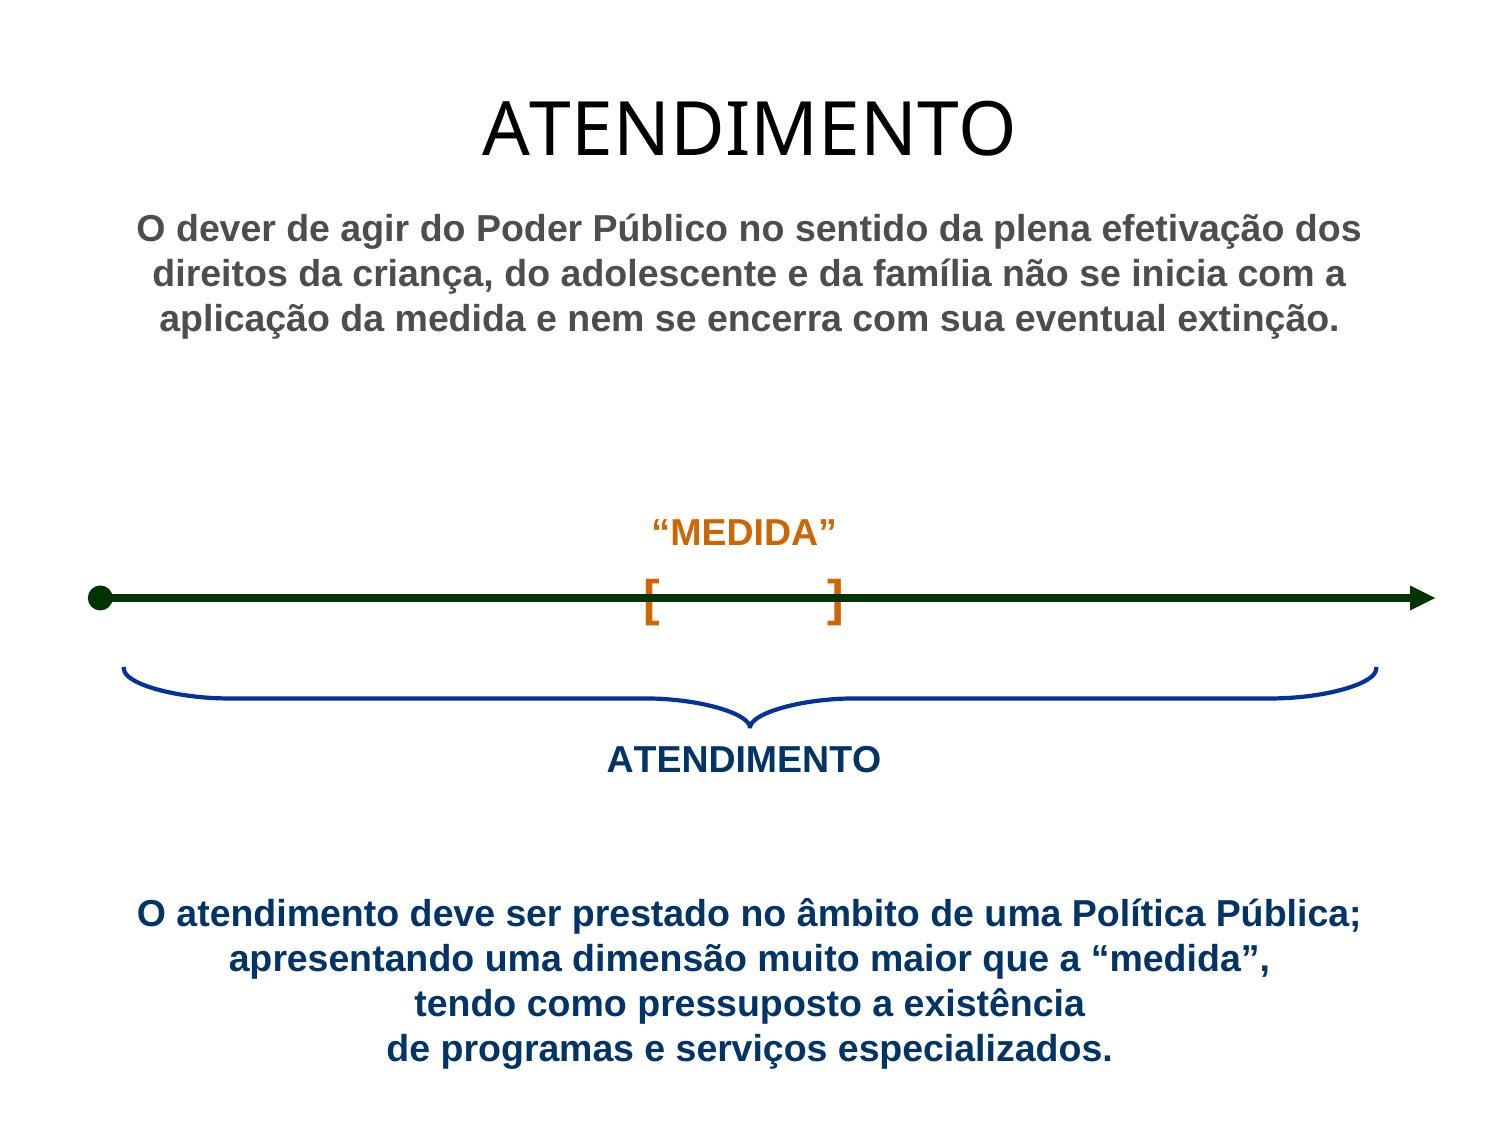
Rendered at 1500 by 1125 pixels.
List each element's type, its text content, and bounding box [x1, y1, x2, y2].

title ATENDIMENTO [112, 42, 1388, 196]
text_box “MEDIDA” [ ] ATENDIMENTO [383, 500, 1105, 594]
text_box “MEDIDA” [ ] ATENDIMENTO [383, 602, 1105, 720]
text_box O atendimento deve ser prestado no âmbito de uma Política Pública; apresentando uma dimensão muito maior que a “medida”, tendo como pressuposto a existência de programas e serviços especializados. [76, 881, 1424, 1114]
subtitle O dever de agir do Poder Público no sentido da plena efetivação dos direitos da criança, do adolescente e da família não se inicia com a aplicação da medida e nem se encerra com sua eventual extinção. [76, 196, 1424, 386]
text_box “MEDIDA” [ ] ATENDIMENTO [383, 701, 1105, 847]
